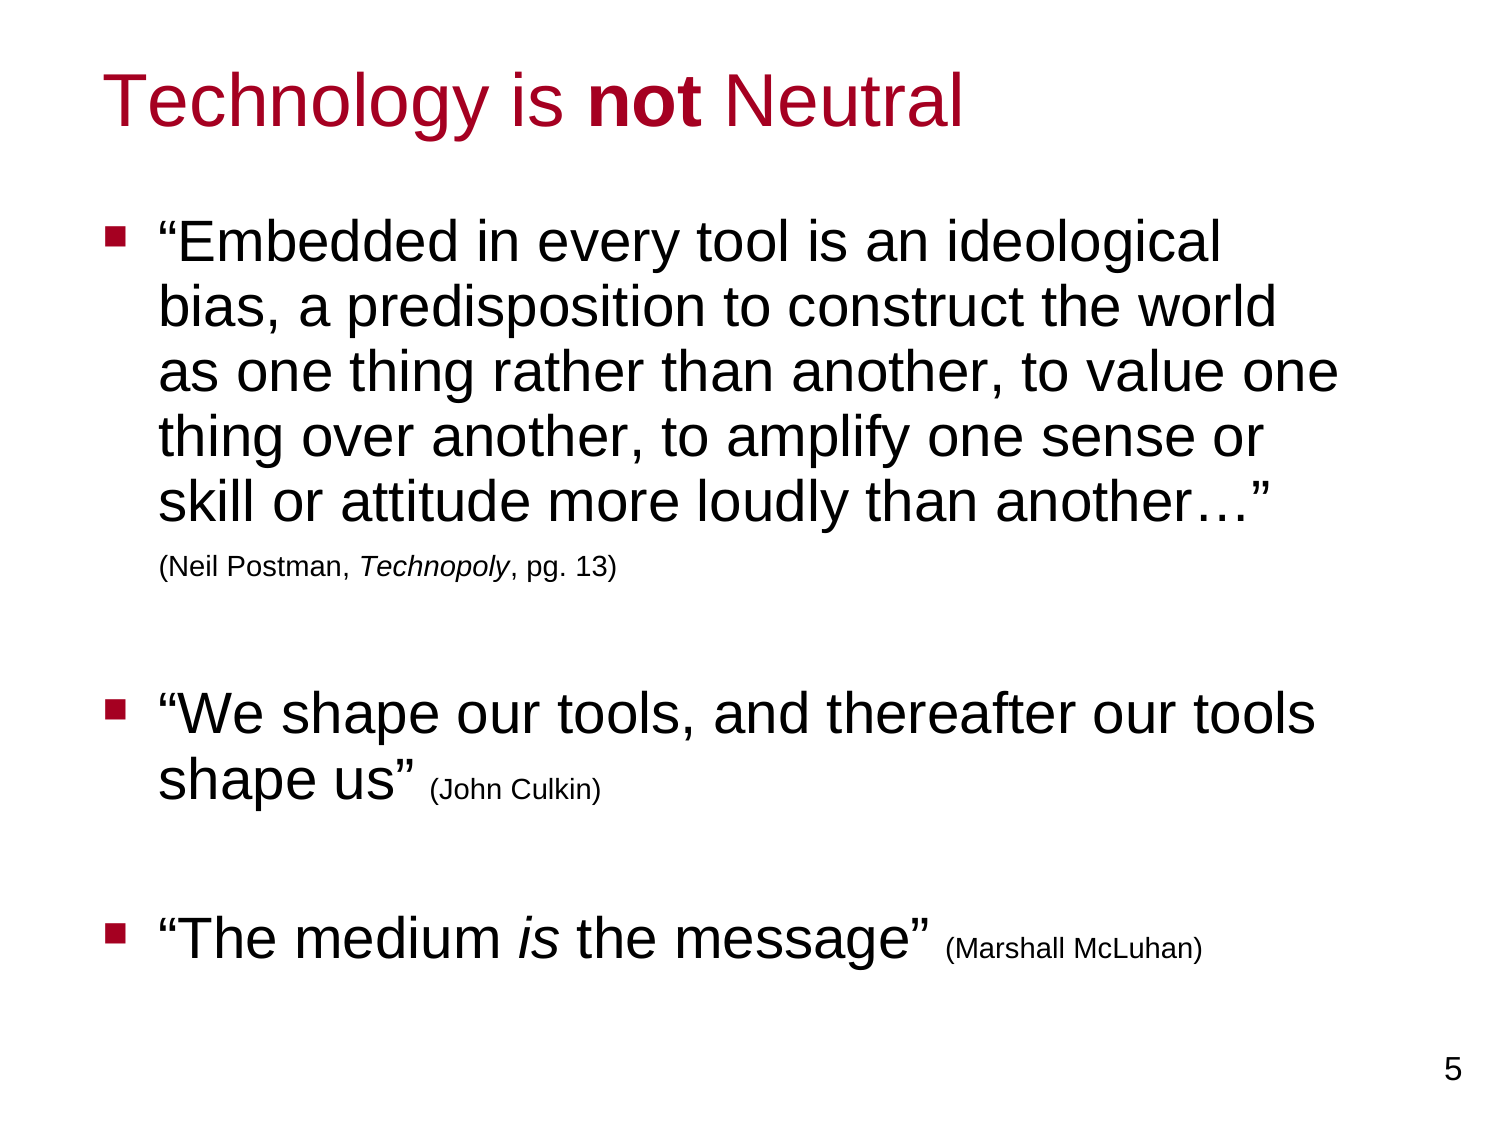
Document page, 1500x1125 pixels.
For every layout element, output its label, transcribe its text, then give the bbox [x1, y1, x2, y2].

list “Embedded in every tool is an ideological bias, a predisposition to construct the world as one thing rather than another, to value one thing over another, to amplify one sense or skill or attitude more loudly than another…” (Neil Postman, Technopoly, pg. 13) “We shape our tools, and thereafter our tools shape us” (John Culkin) “The medium is the message” (Marshall McLuhan) [87, 200, 1371, 1038]
title Technology is not Neutral [87, 49, 1426, 150]
